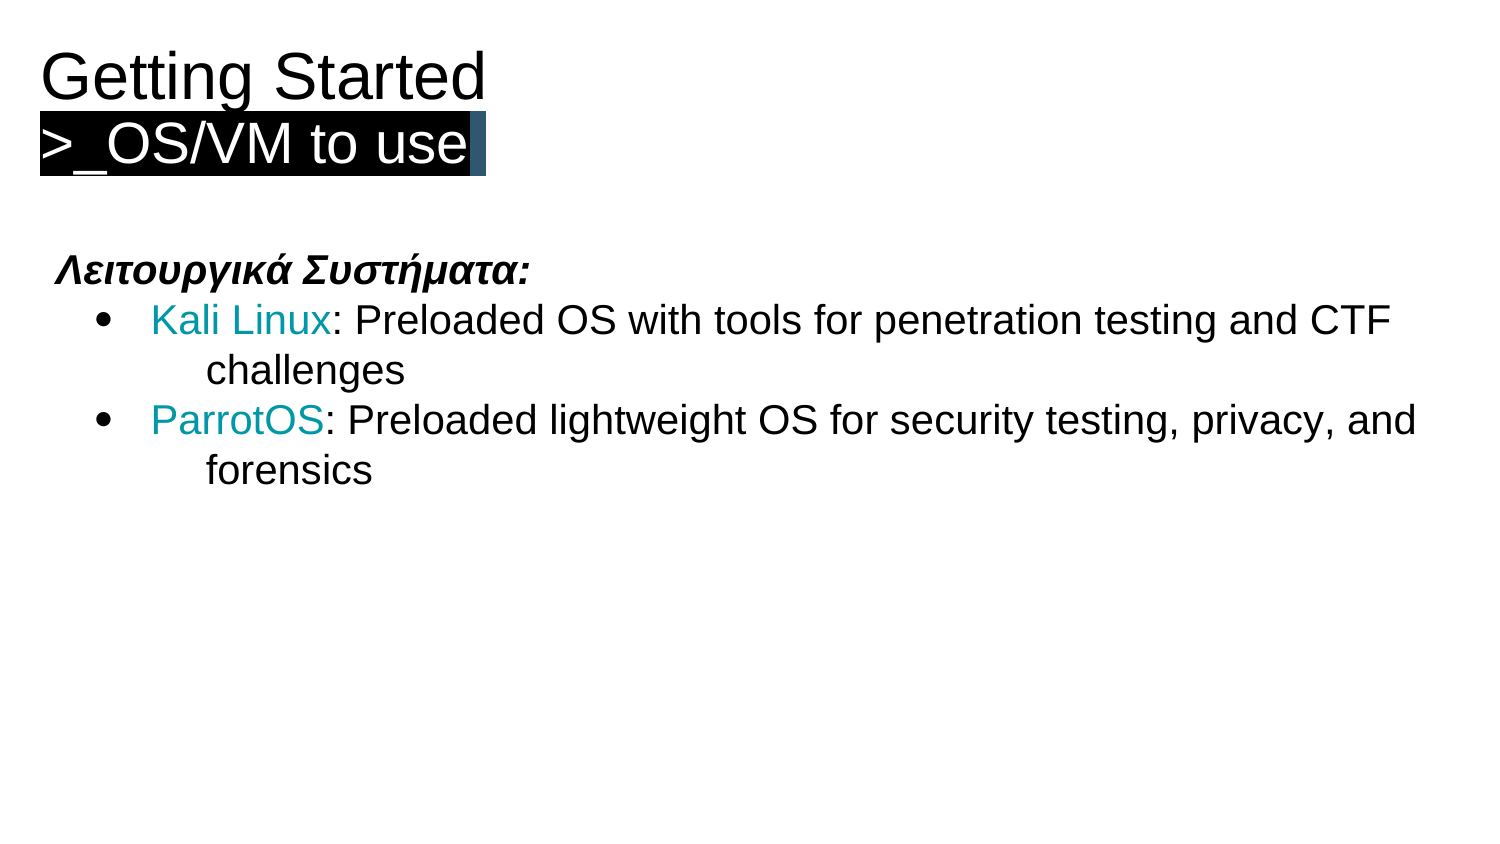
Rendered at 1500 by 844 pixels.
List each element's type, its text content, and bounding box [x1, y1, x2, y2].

text_box Getting Started >_OS/VM to use [25, 23, 1465, 195]
text_box Λειτουργικά Συστήματα: Kali Linux: Preloaded OS with tools for penetration testing and CTF challenges ParrotOS: Preloaded lightweight OS for security testing, privacy, and forensics [40, 235, 1436, 771]
